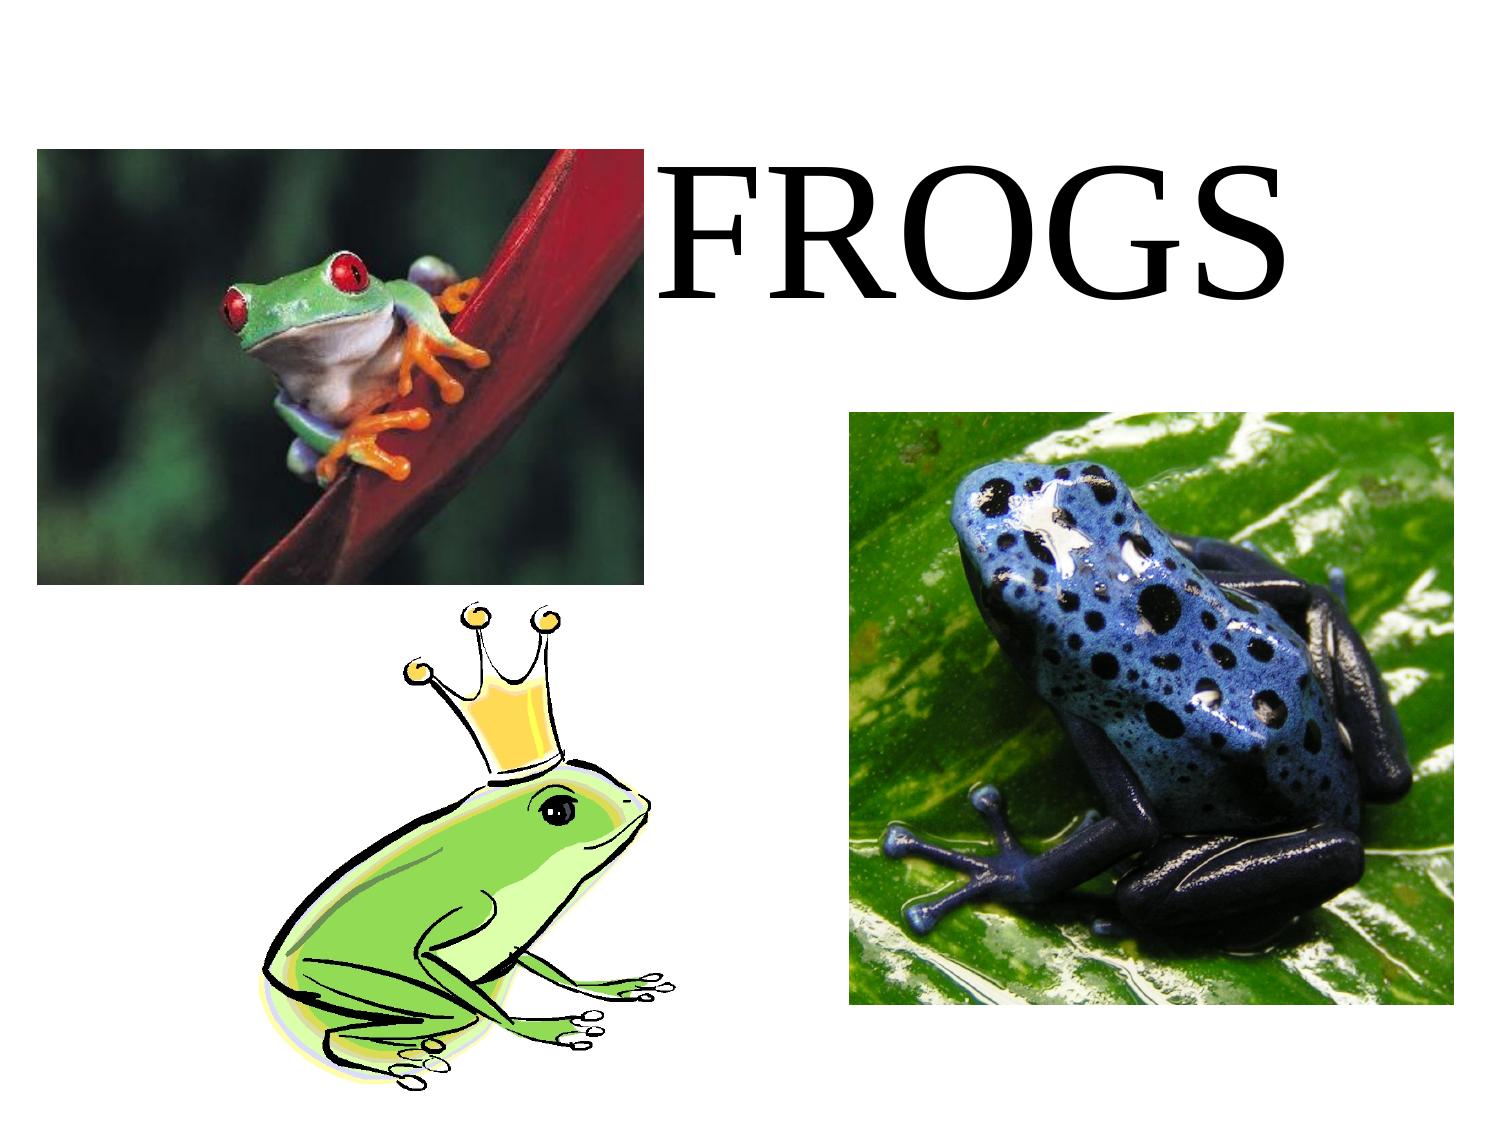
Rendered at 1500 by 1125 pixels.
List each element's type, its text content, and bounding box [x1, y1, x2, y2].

picture [37, 149, 644, 585]
picture [249, 599, 679, 1097]
picture [849, 412, 1454, 1005]
title FROGS [562, 50, 1388, 413]
